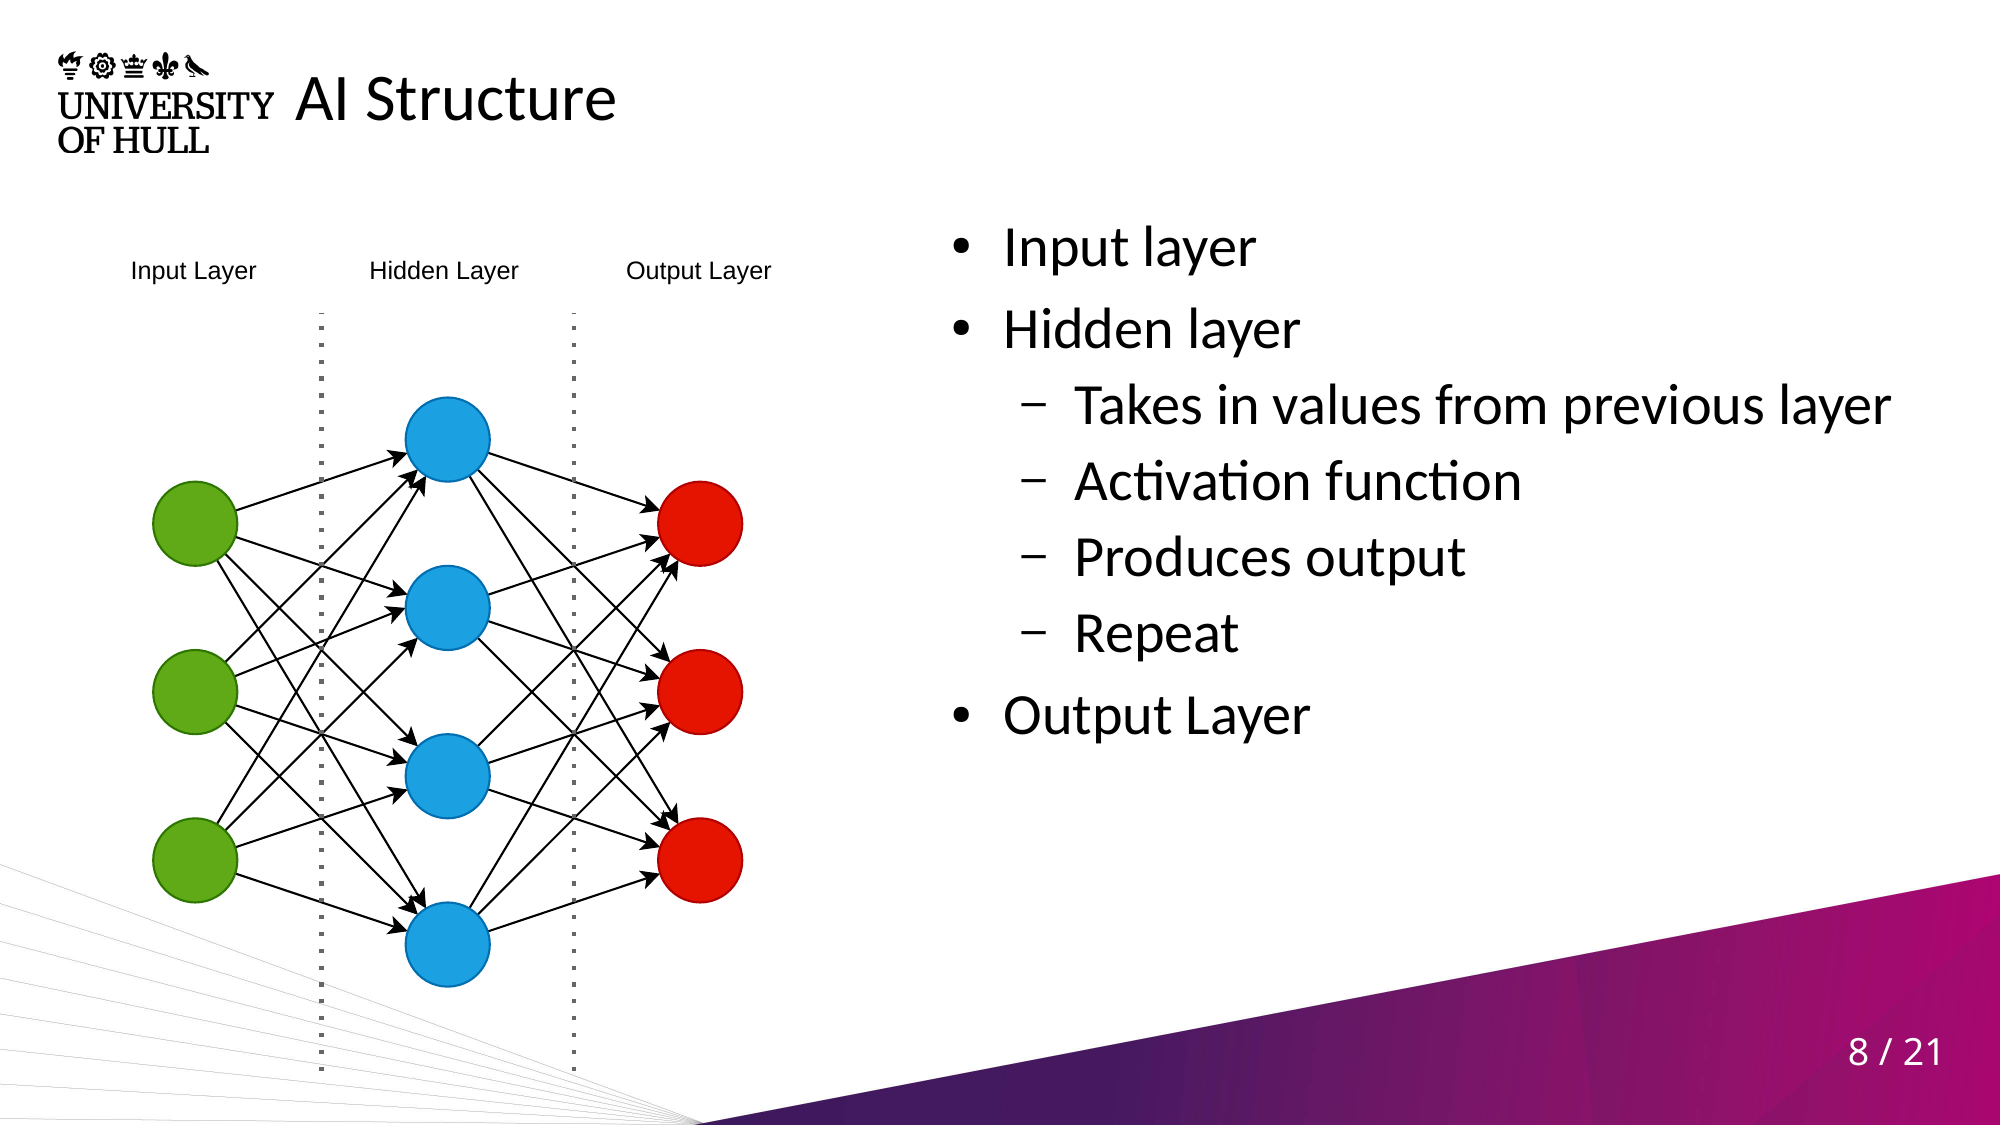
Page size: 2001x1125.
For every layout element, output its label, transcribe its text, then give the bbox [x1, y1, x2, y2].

title AI Structure [295, 42, 1932, 166]
text_box <number> / 21 [1570, 1015, 1961, 1087]
list Input layer Hidden layer Takes in values from previous layer Activation function Produces output Repeat Output Layer [933, 224, 1938, 1063]
picture [0, 0, 2000, 1125]
